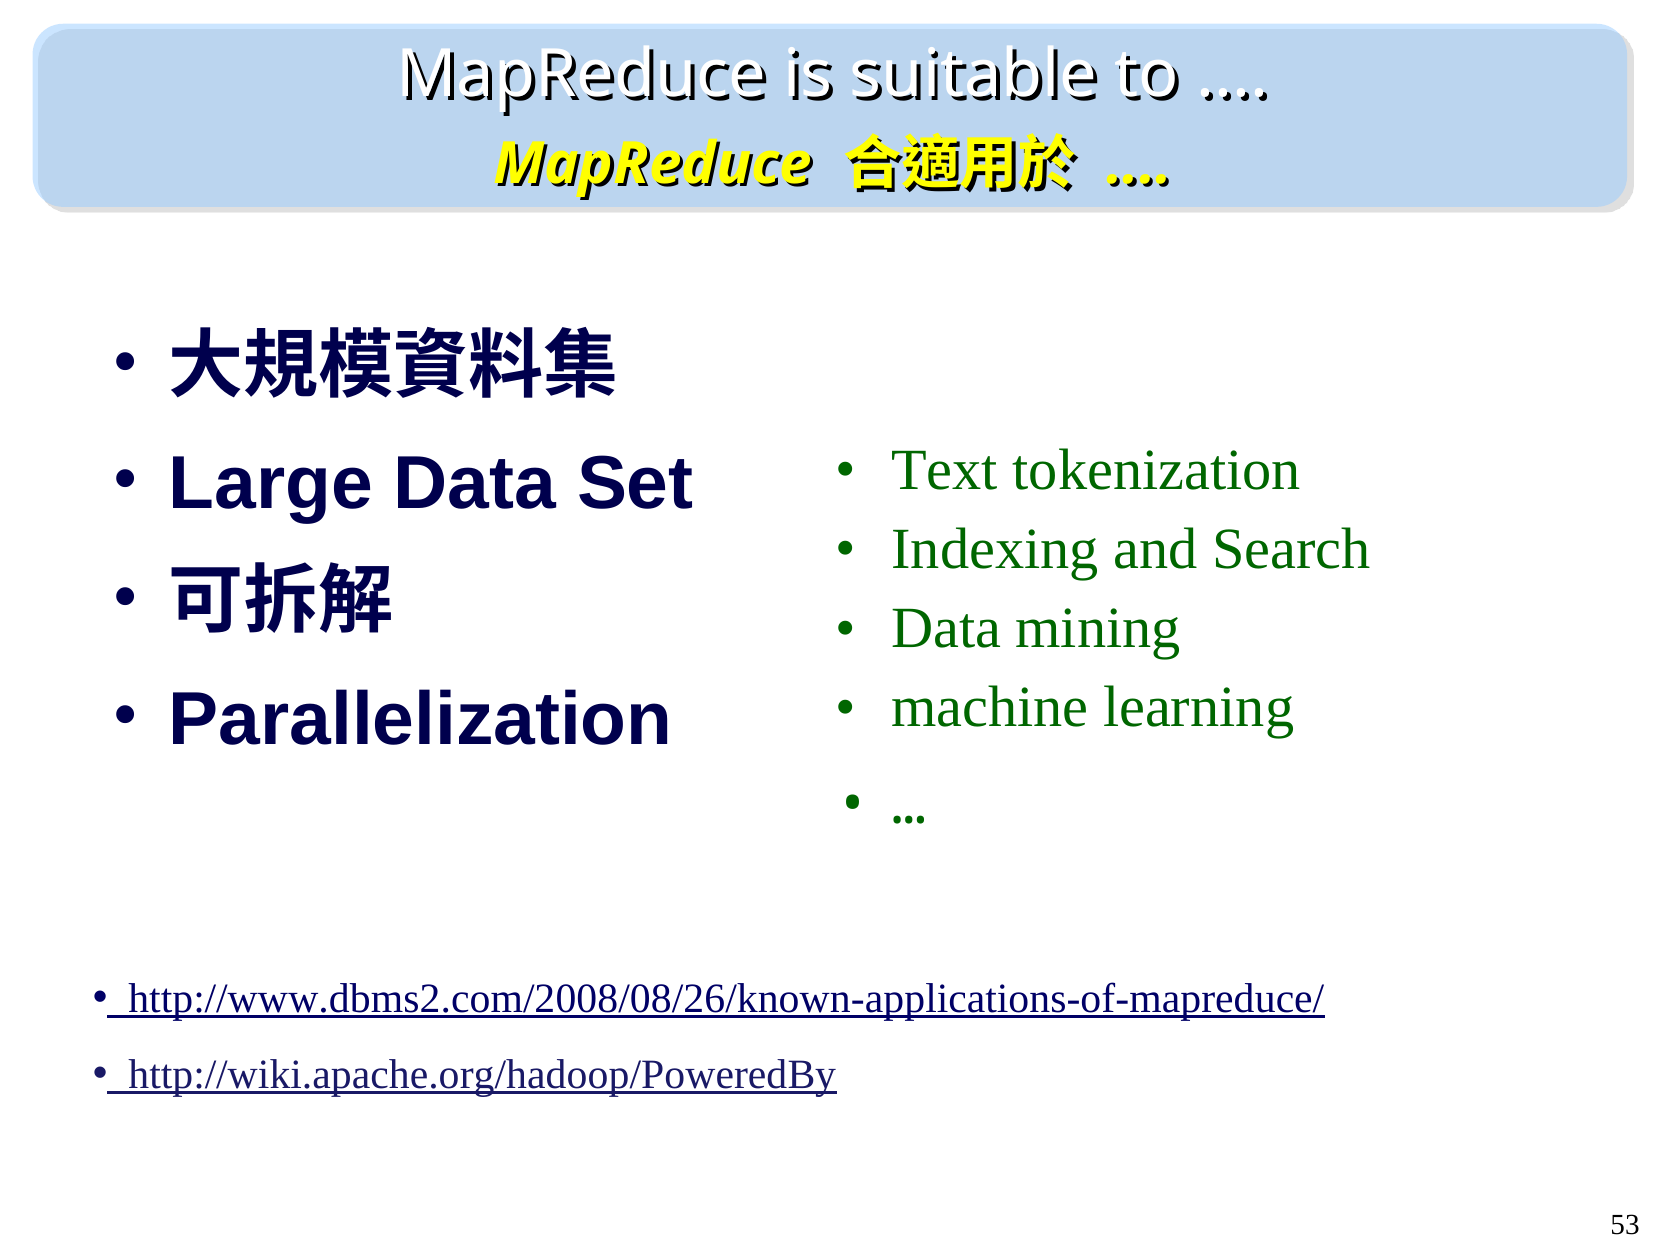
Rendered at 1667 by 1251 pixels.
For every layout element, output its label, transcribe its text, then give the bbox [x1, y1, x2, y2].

text_box [1542, 23, 1628, 207]
text_box http://www.dbms2.com/2008/08/26/known-applications-of-mapreduce/ http://wiki.apache.org/hadoop/PoweredBy [78, 963, 1576, 1106]
title MapReduce is suitable to .... MapReduce 合適用於 .... [124, 16, 1542, 210]
text_box Text tokenization Indexing and Search Data mining machine learning … [820, 429, 1550, 925]
text_box [32, 23, 124, 207]
text_box 大規模資料集 Large Data Set 可拆解 Parallelization [97, 299, 1010, 804]
